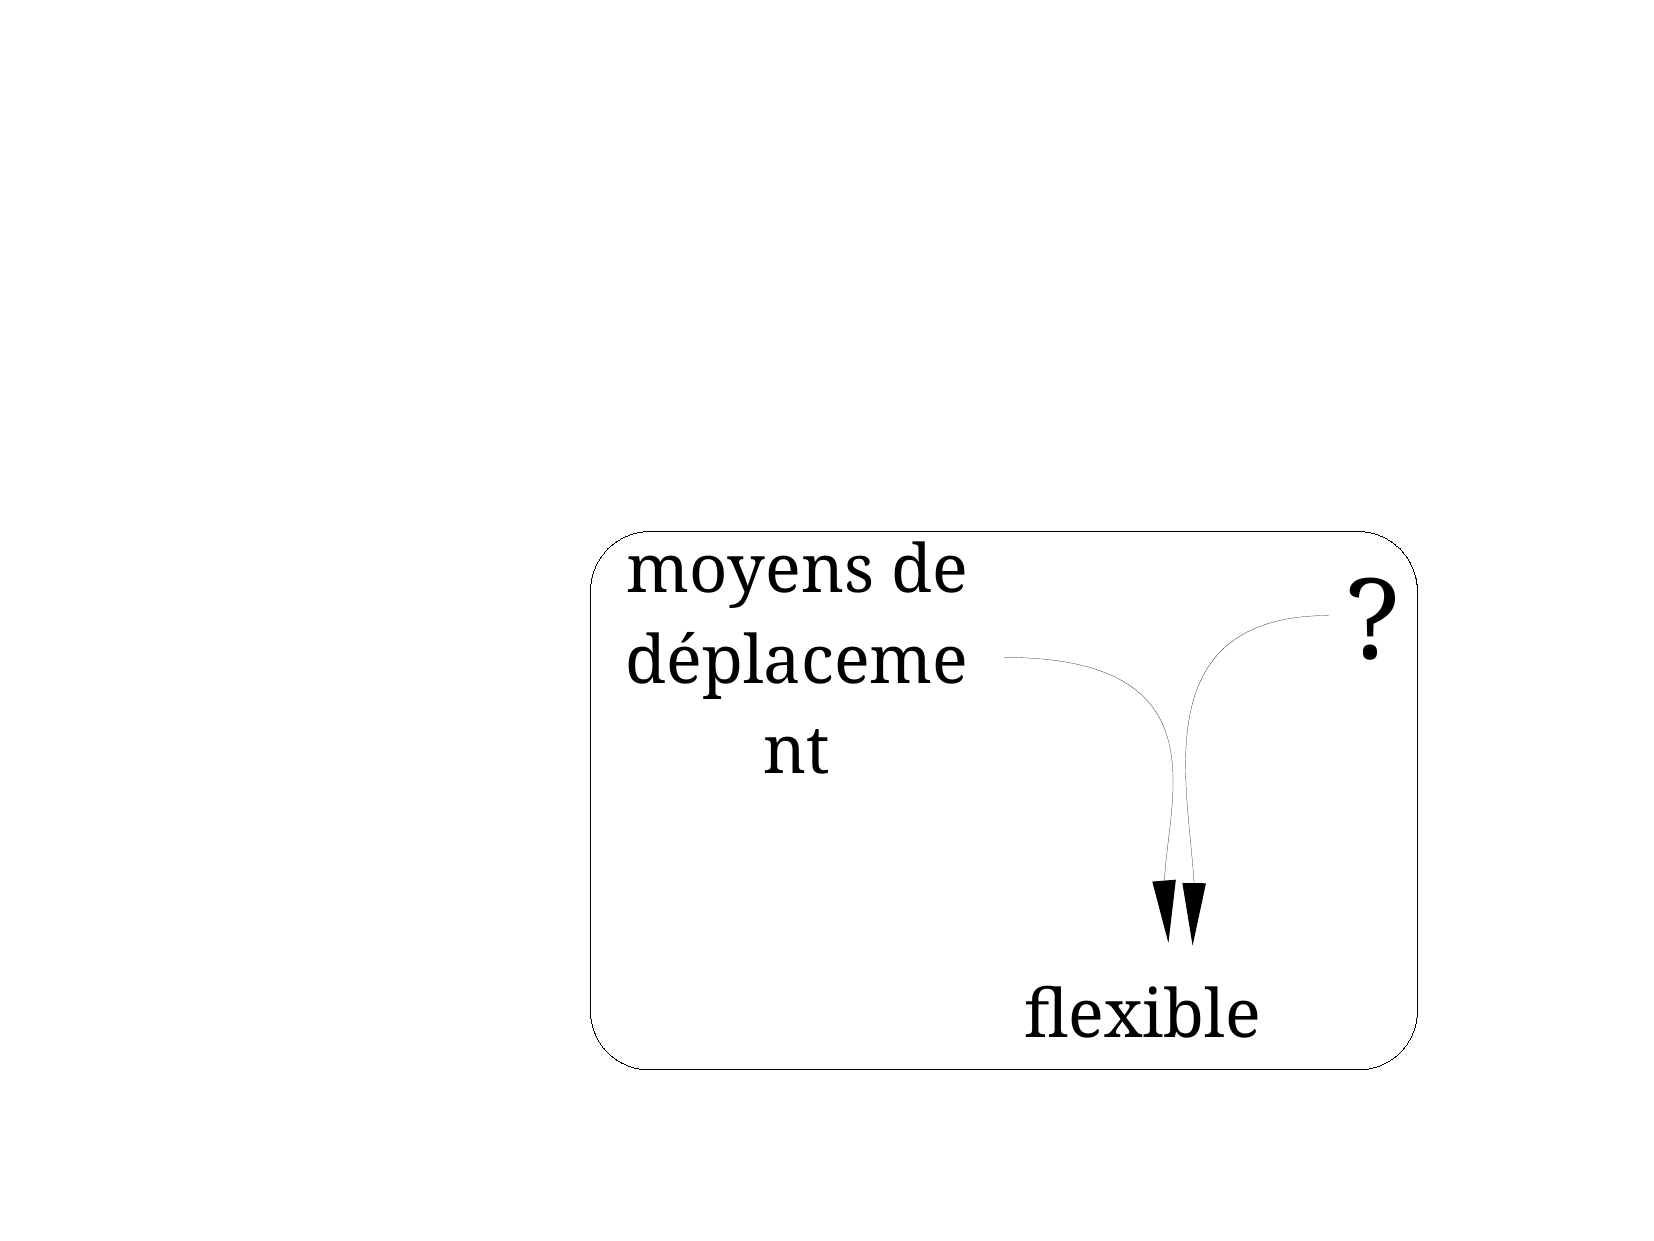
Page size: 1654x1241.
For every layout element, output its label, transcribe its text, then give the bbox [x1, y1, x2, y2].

text_box moyens de déplacement [590, 513, 1004, 709]
text_box flexible [980, 959, 1306, 1065]
text_box ? [1328, 531, 1418, 699]
